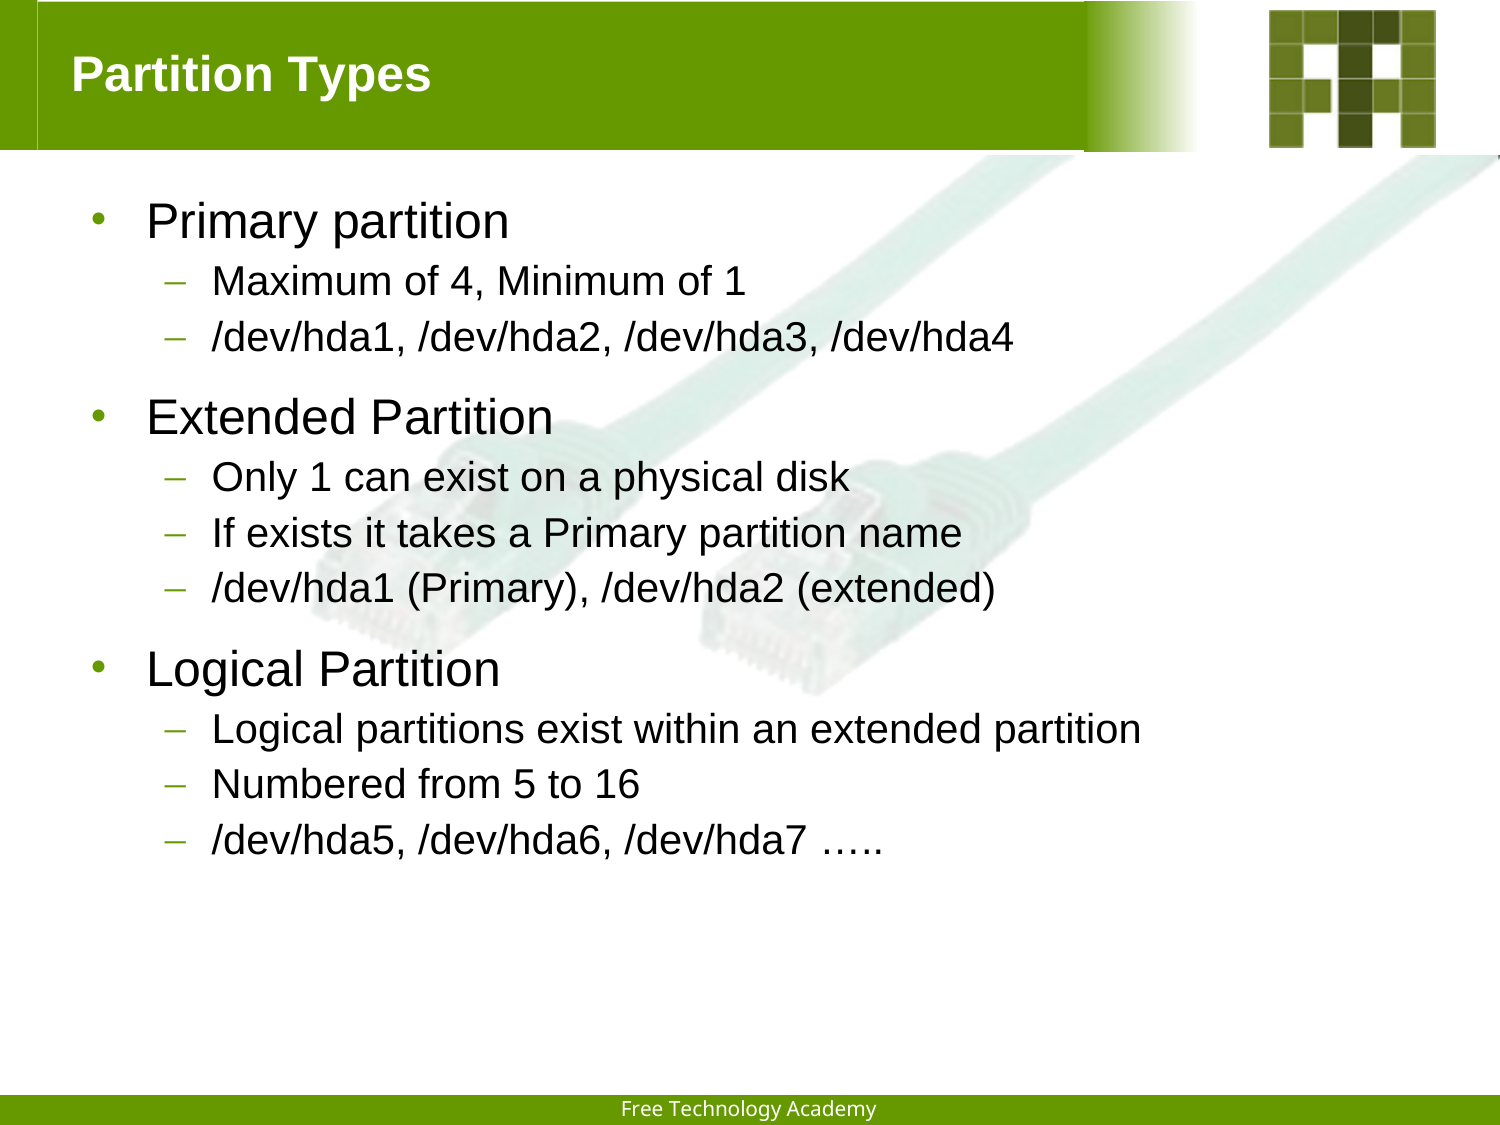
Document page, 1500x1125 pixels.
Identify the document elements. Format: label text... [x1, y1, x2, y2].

title Partition Types [56, 1, 1107, 152]
list Primary partition Maximum of 4, Minimum of 1 /dev/hda1, /dev/hda2, /dev/hda3, /dev/hda4 Extended Partition Only 1 can exist on a physical disk If exists it takes a Primary partition name /dev/hda1 (Primary), /dev/hda2 (extended) Logical Partition Logical partitions exist within an extended partition Numbered from 5 to 16 /dev/hda5, /dev/hda6, /dev/hda7 ….. [75, 187, 1426, 1065]
picture [1269, 10, 1436, 148]
